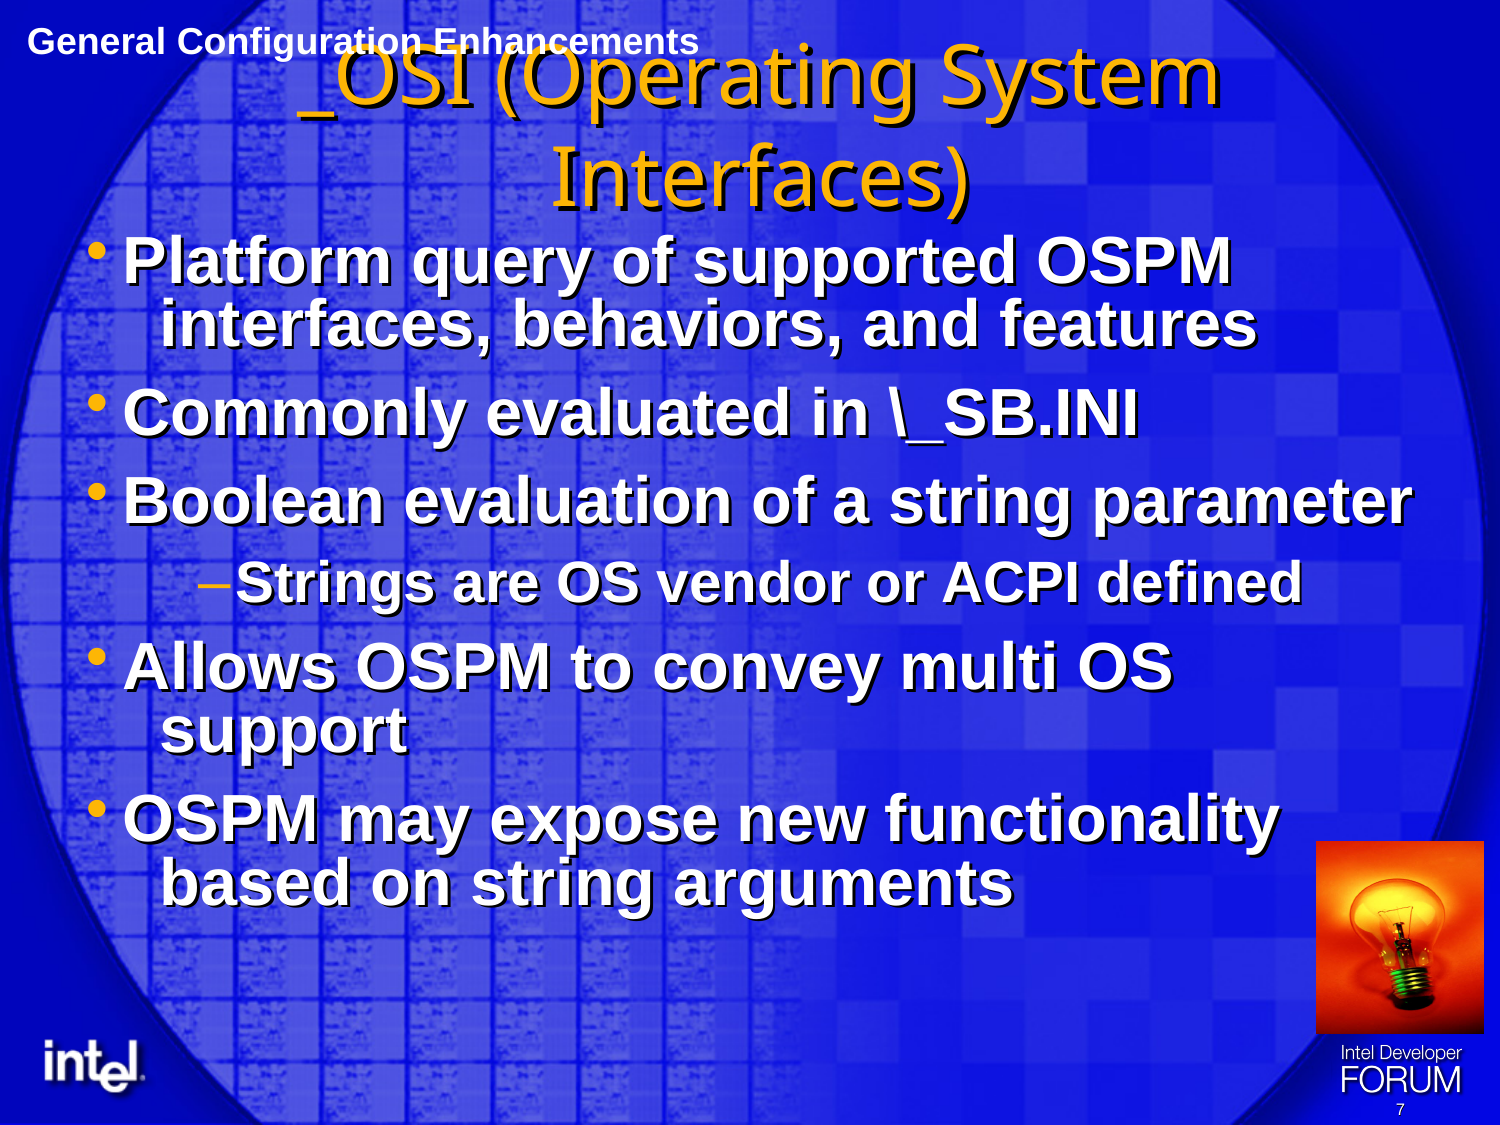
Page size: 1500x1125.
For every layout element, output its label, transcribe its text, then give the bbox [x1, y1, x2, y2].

picture [0, 0, 1500, 1125]
text_box General Configuration Enhancements [12, 12, 719, 71]
